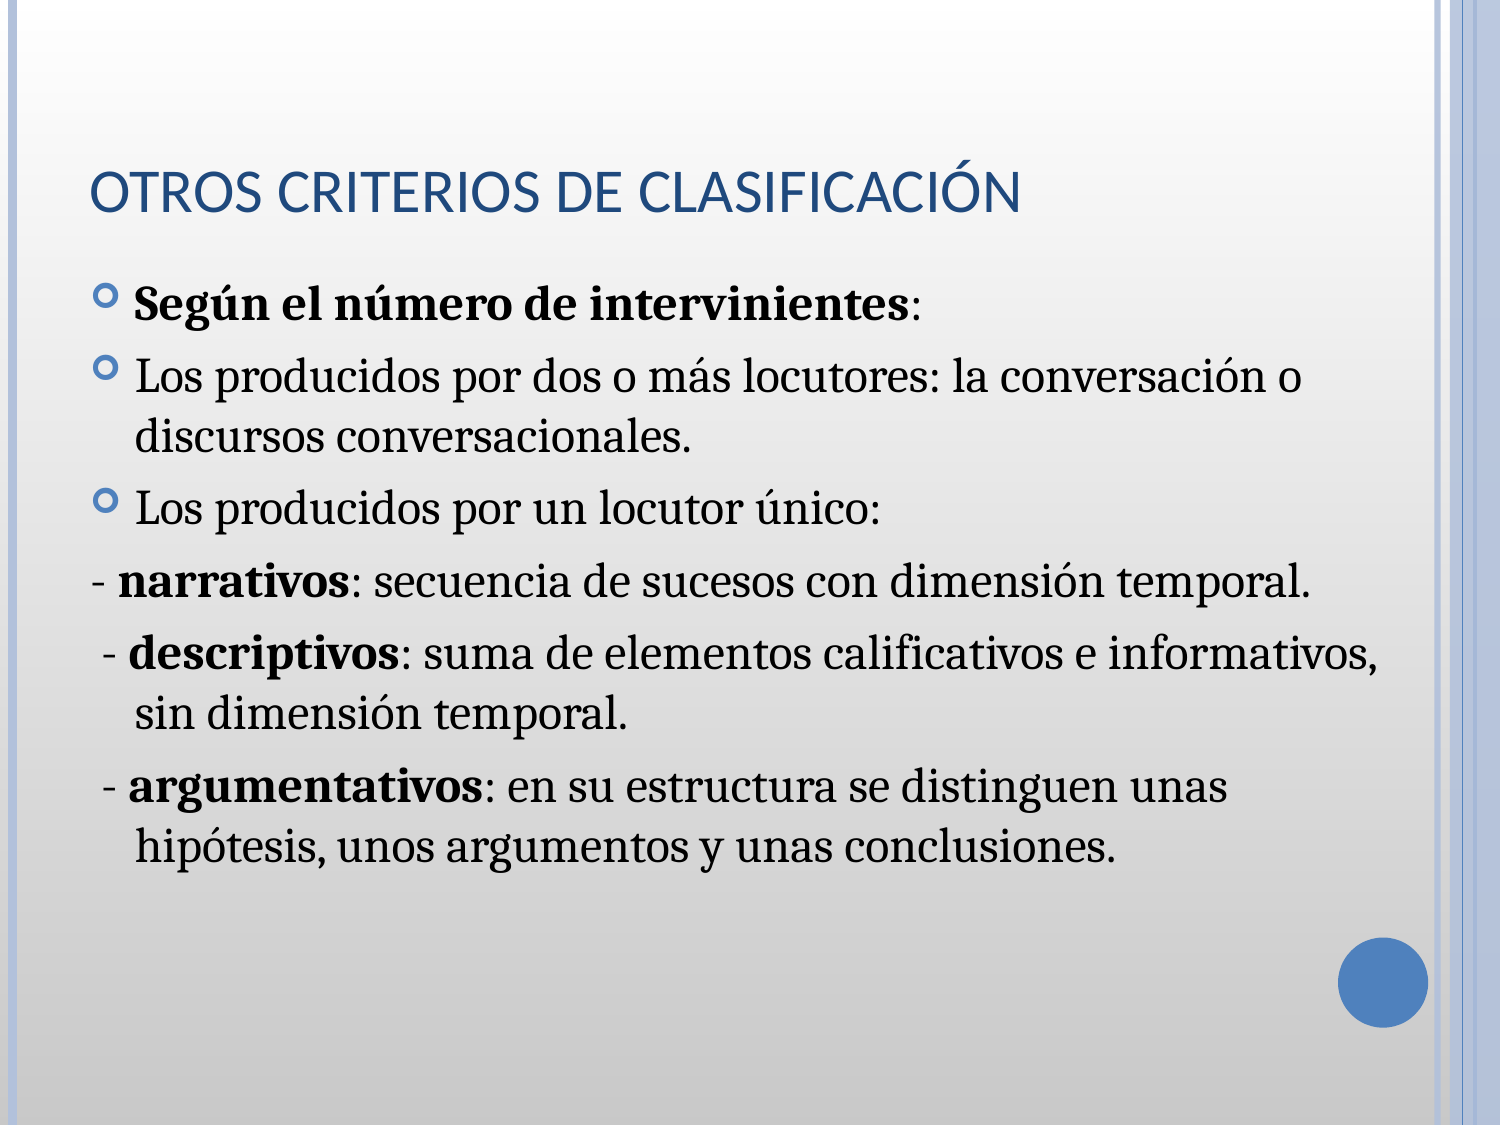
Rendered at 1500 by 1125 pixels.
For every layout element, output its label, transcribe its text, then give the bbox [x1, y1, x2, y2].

title OTROS CRITERIOS DE CLASIFICACIÓN [74, 45, 1300, 233]
list Según el número de intervinientes: Los producidos por dos o más locutores: la conversación o discursos conversacionales. Los producidos por un locutor único: - narrativos: secuencia de sucesos con dimensión temporal. - descriptivos: suma de elementos calificativos e informativos, sin dimensión temporal. - argumentativos: en su estructura se distinguen unas hipótesis, unos argumentos y unas conclusiones. [75, 262, 1426, 1035]
